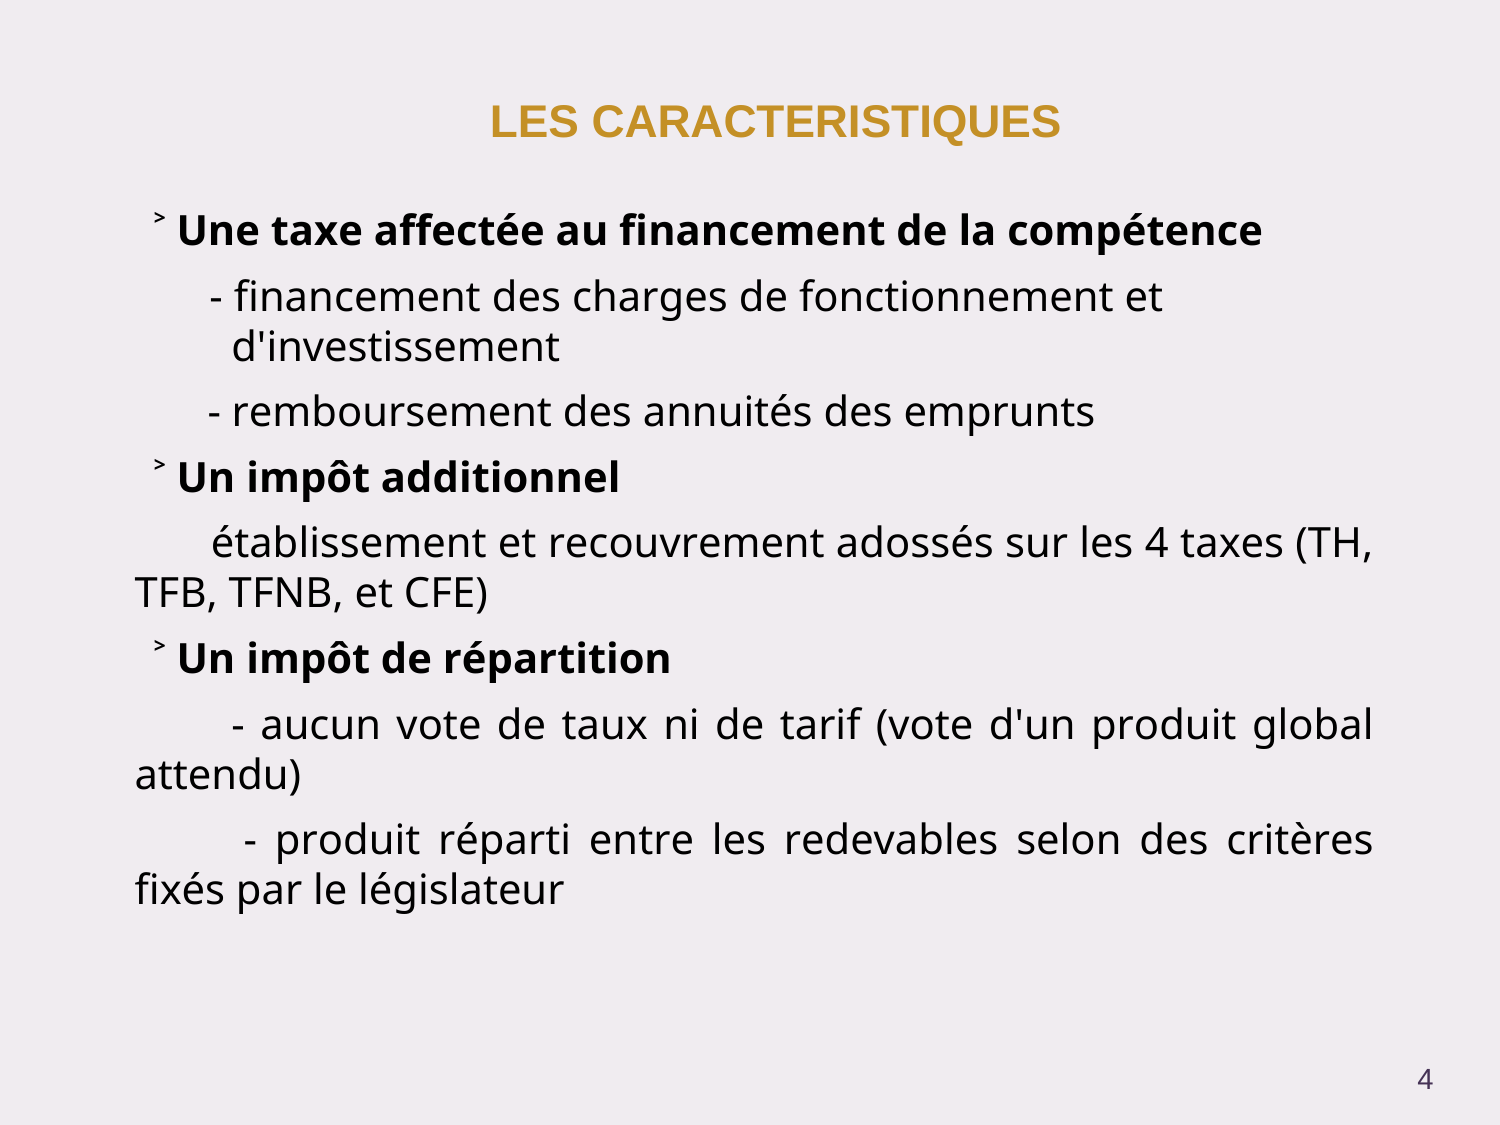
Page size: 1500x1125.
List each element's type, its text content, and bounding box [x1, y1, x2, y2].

list ˃ Une taxe affectée au financement de la compétence - financement des charges de fonctionnement et d'investissement - remboursement des annuités des emprunts ˃ Un impôt additionnel établissement et recouvrement adossés sur les 4 taxes (TH, TFB, TFNB, et CFE) ˃ Un impôt de répartition - aucun vote de taux ni de tarif (vote d'un produit global attendu) - produit réparti entre les redevables selon des critères fixés par le législateur [118, 203, 1375, 1045]
title LES CARACTERISTIQUES [118, 66, 1434, 178]
